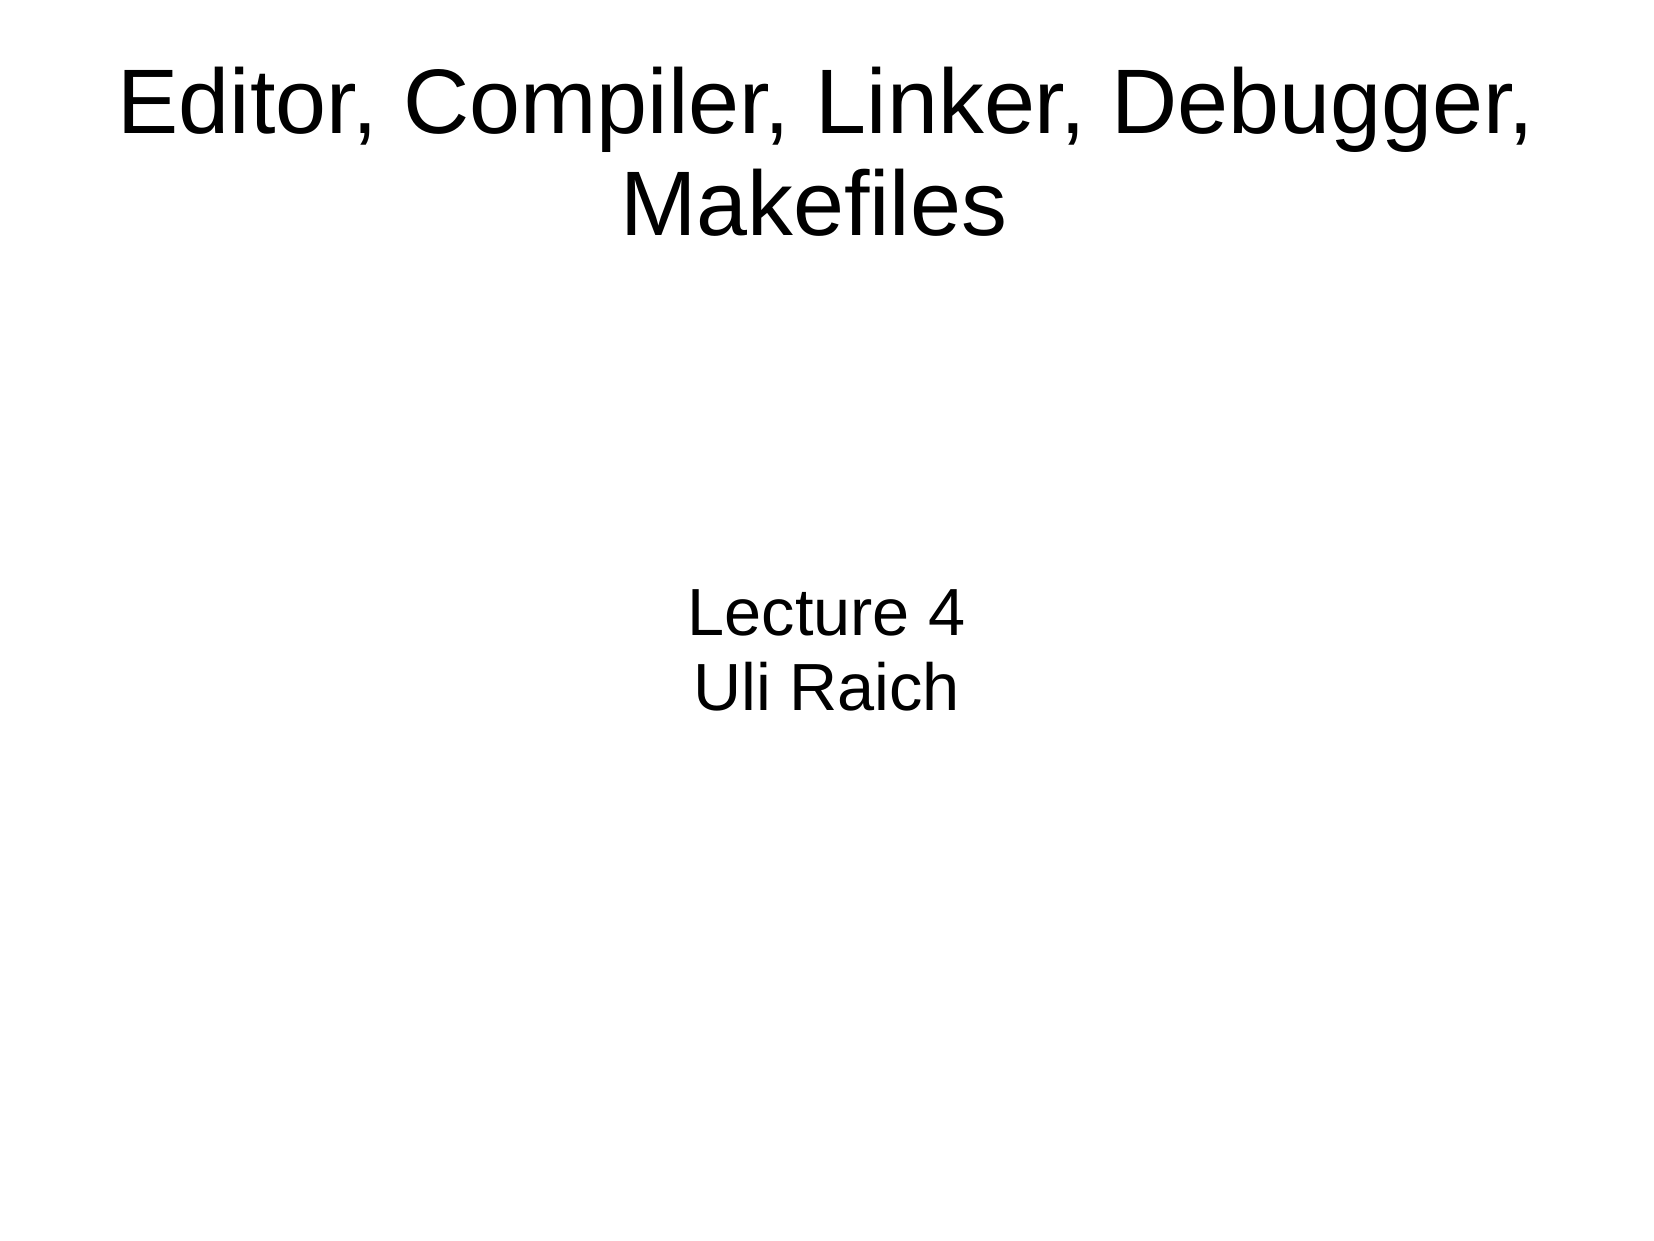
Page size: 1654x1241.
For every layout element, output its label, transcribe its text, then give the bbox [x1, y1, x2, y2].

subtitle Lecture 4 Uli Raich [82, 290, 1571, 1010]
title Editor, Compiler, Linker, Debugger, Makefiles [82, 49, 1571, 257]
